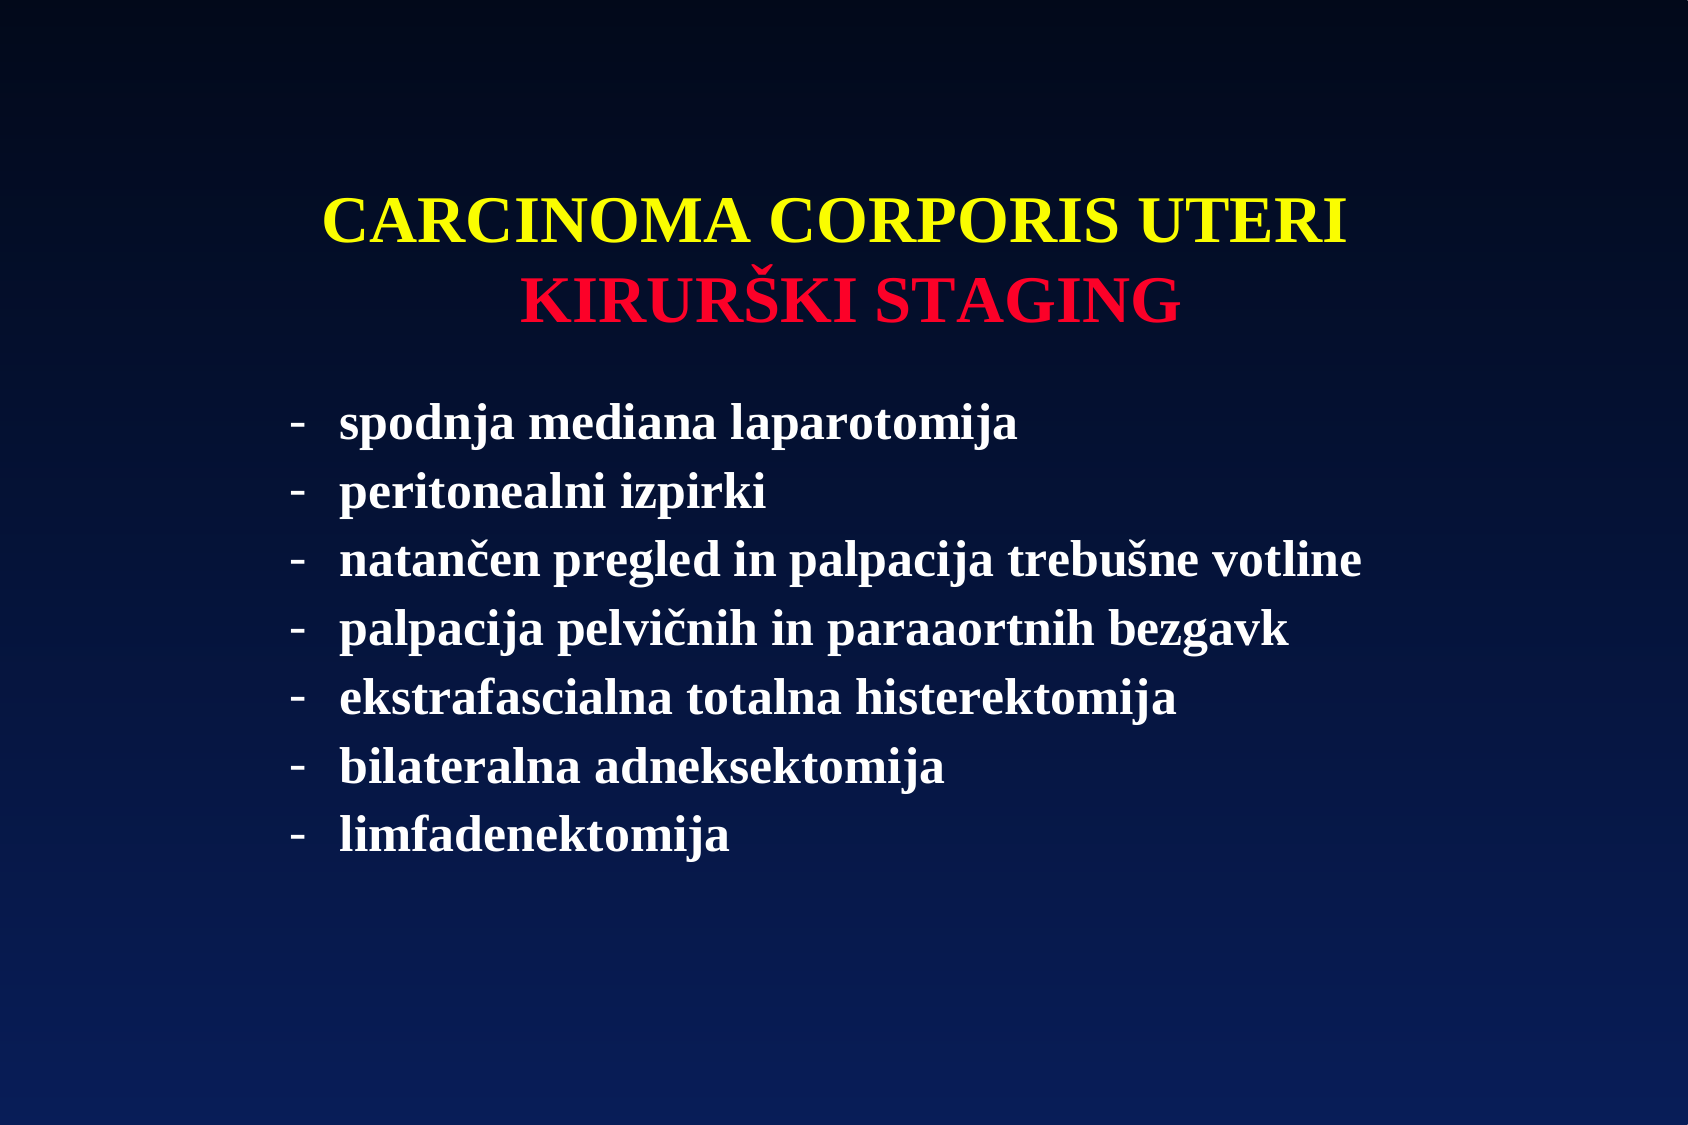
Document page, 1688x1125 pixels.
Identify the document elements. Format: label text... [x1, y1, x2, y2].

title CARCINOMA CORPORIS UTERI KIRURŠKI STAGING [0, 149, 1688, 363]
list spodnja mediana laparotomija peritonealni izpirki natančen pregled in palpacija trebušne votline palpacija pelvičnih in paraaortnih bezgavk ekstrafascialna totalna histerektomija bilateralna adneksektomija limfadenektomija [275, 387, 1613, 1013]
